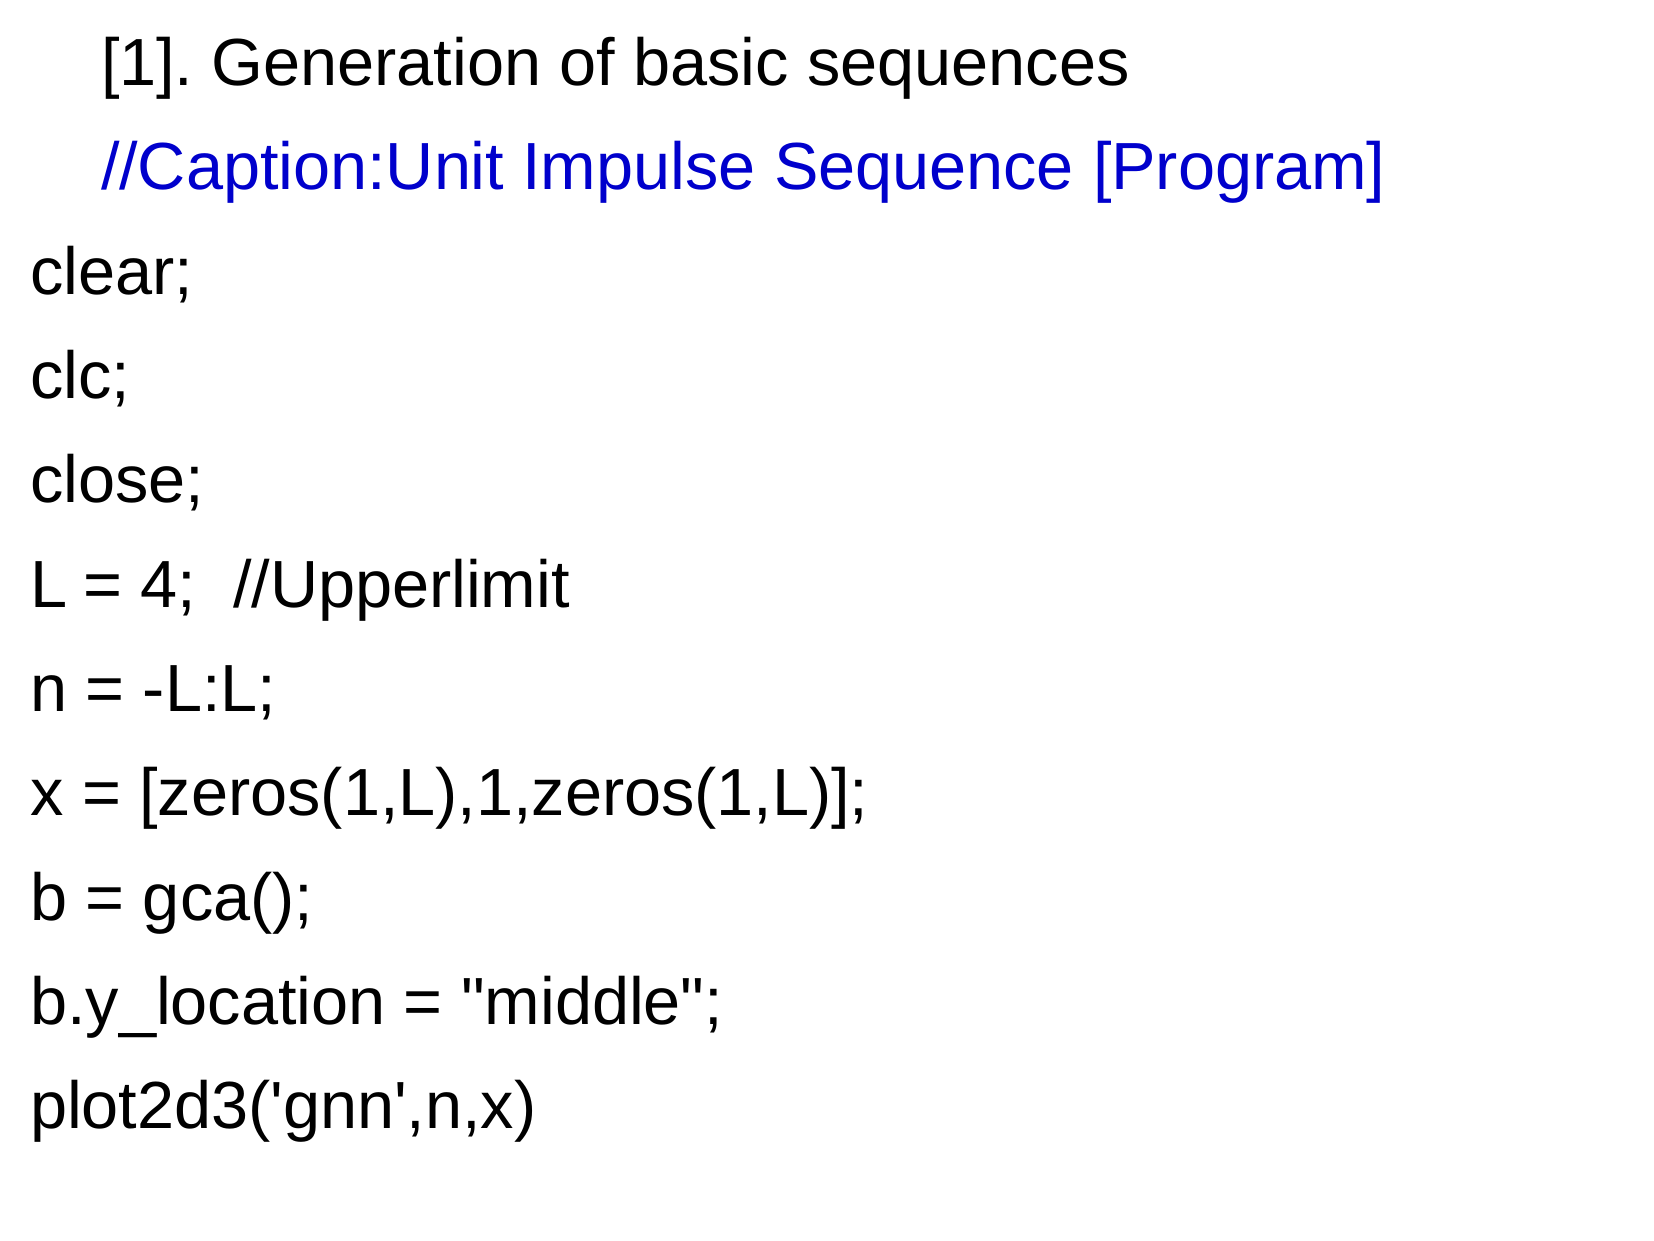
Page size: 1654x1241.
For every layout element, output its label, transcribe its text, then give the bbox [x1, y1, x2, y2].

list [1]. Generation of basic sequences //Caption:Unit Impulse Sequence [Program] clear; clc; close; L = 4; //Upperlimit n = -L:L; x = [zeros(1,L),1,zeros(1,L)]; b = gca(); b.y_location = "middle"; plot2d3('gnn',n,x) [30, 25, 1621, 1221]
